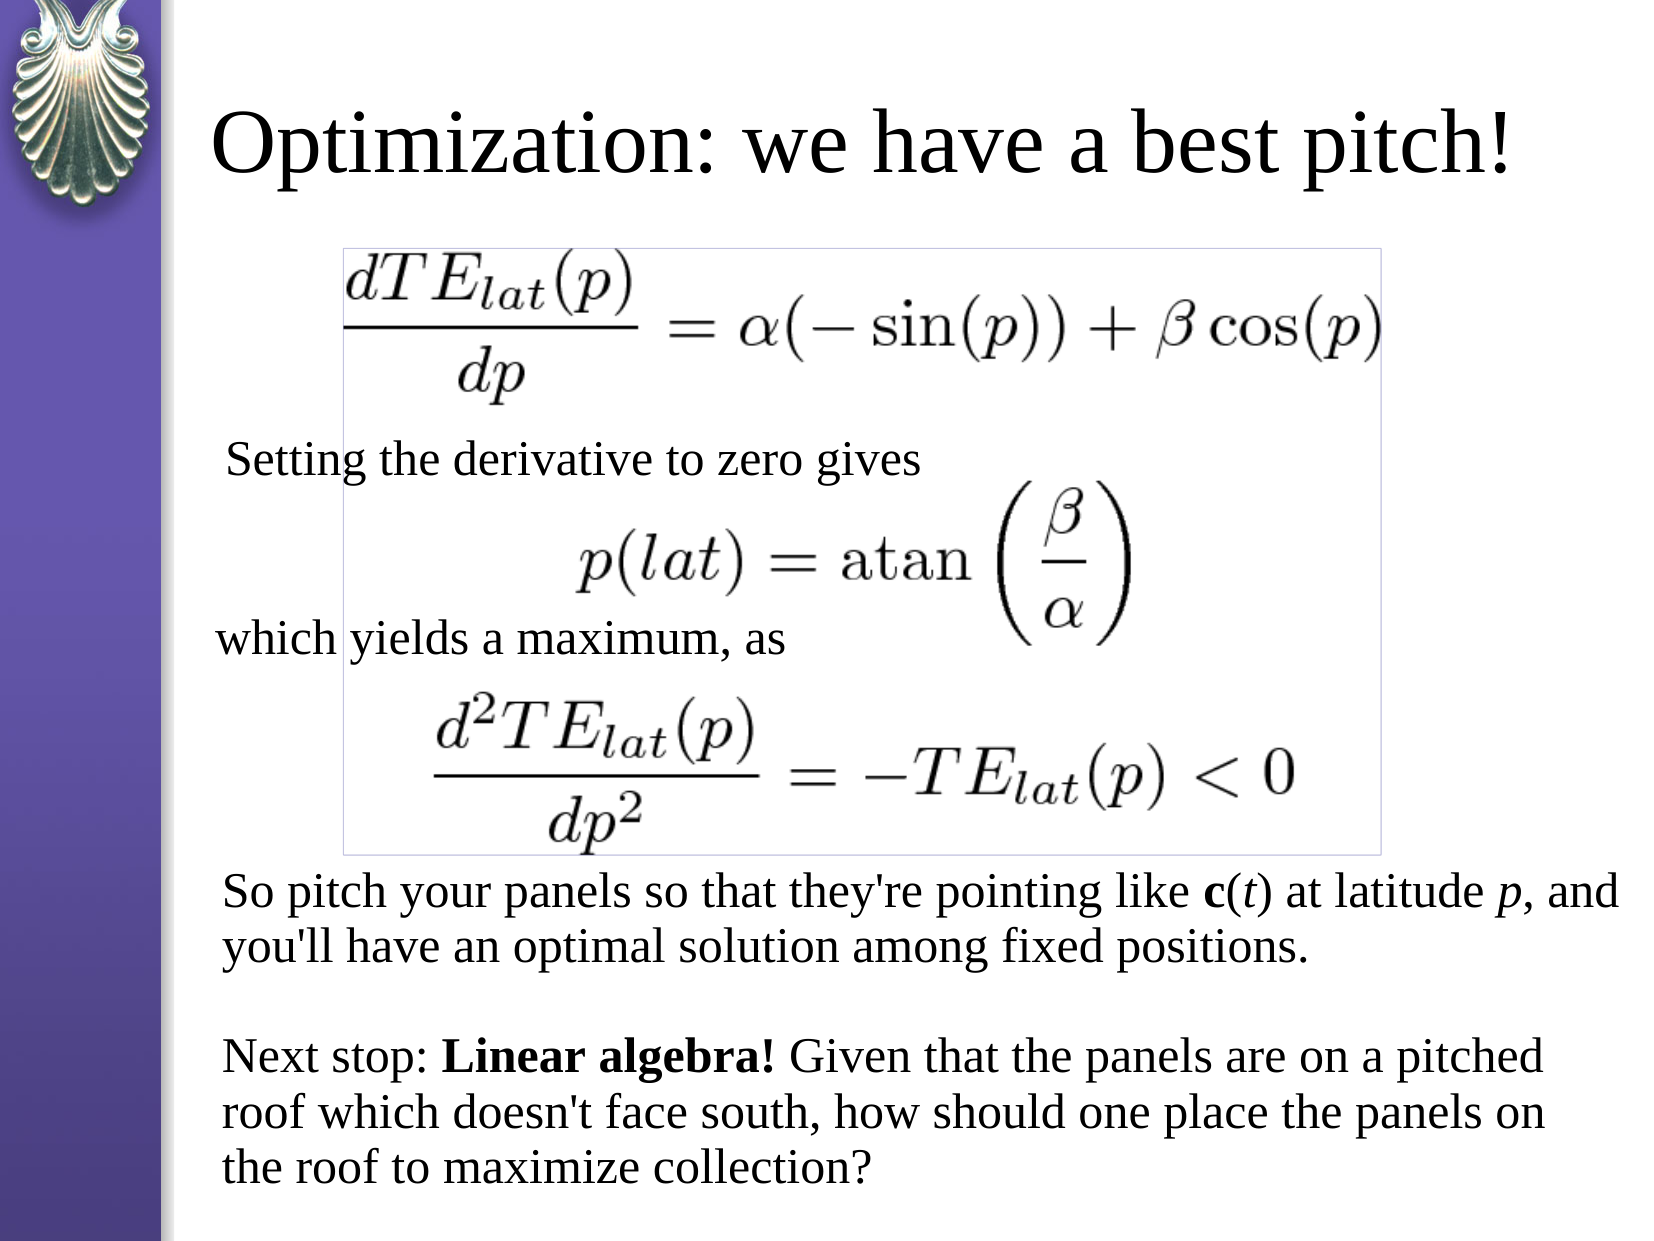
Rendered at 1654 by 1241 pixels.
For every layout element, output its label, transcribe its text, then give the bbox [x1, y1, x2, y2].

picture [337, 242, 1388, 862]
picture [0, 0, 161, 1241]
text_box Setting the derivative to zero gives [225, 431, 923, 488]
text_box which yields a maximum, as [215, 610, 786, 667]
text_box So pitch your panels so that they're pointing like c(t) at latitude p, and you'll have an optimal solution among fixed positions. Next stop: Linear algebra! Given that the panels are on a pitched roof which doesn't face south, how should one place the panels on the roof to maximize collection? [221, 862, 1620, 1202]
title Optimization: we have a best pitch! [210, 37, 1623, 246]
